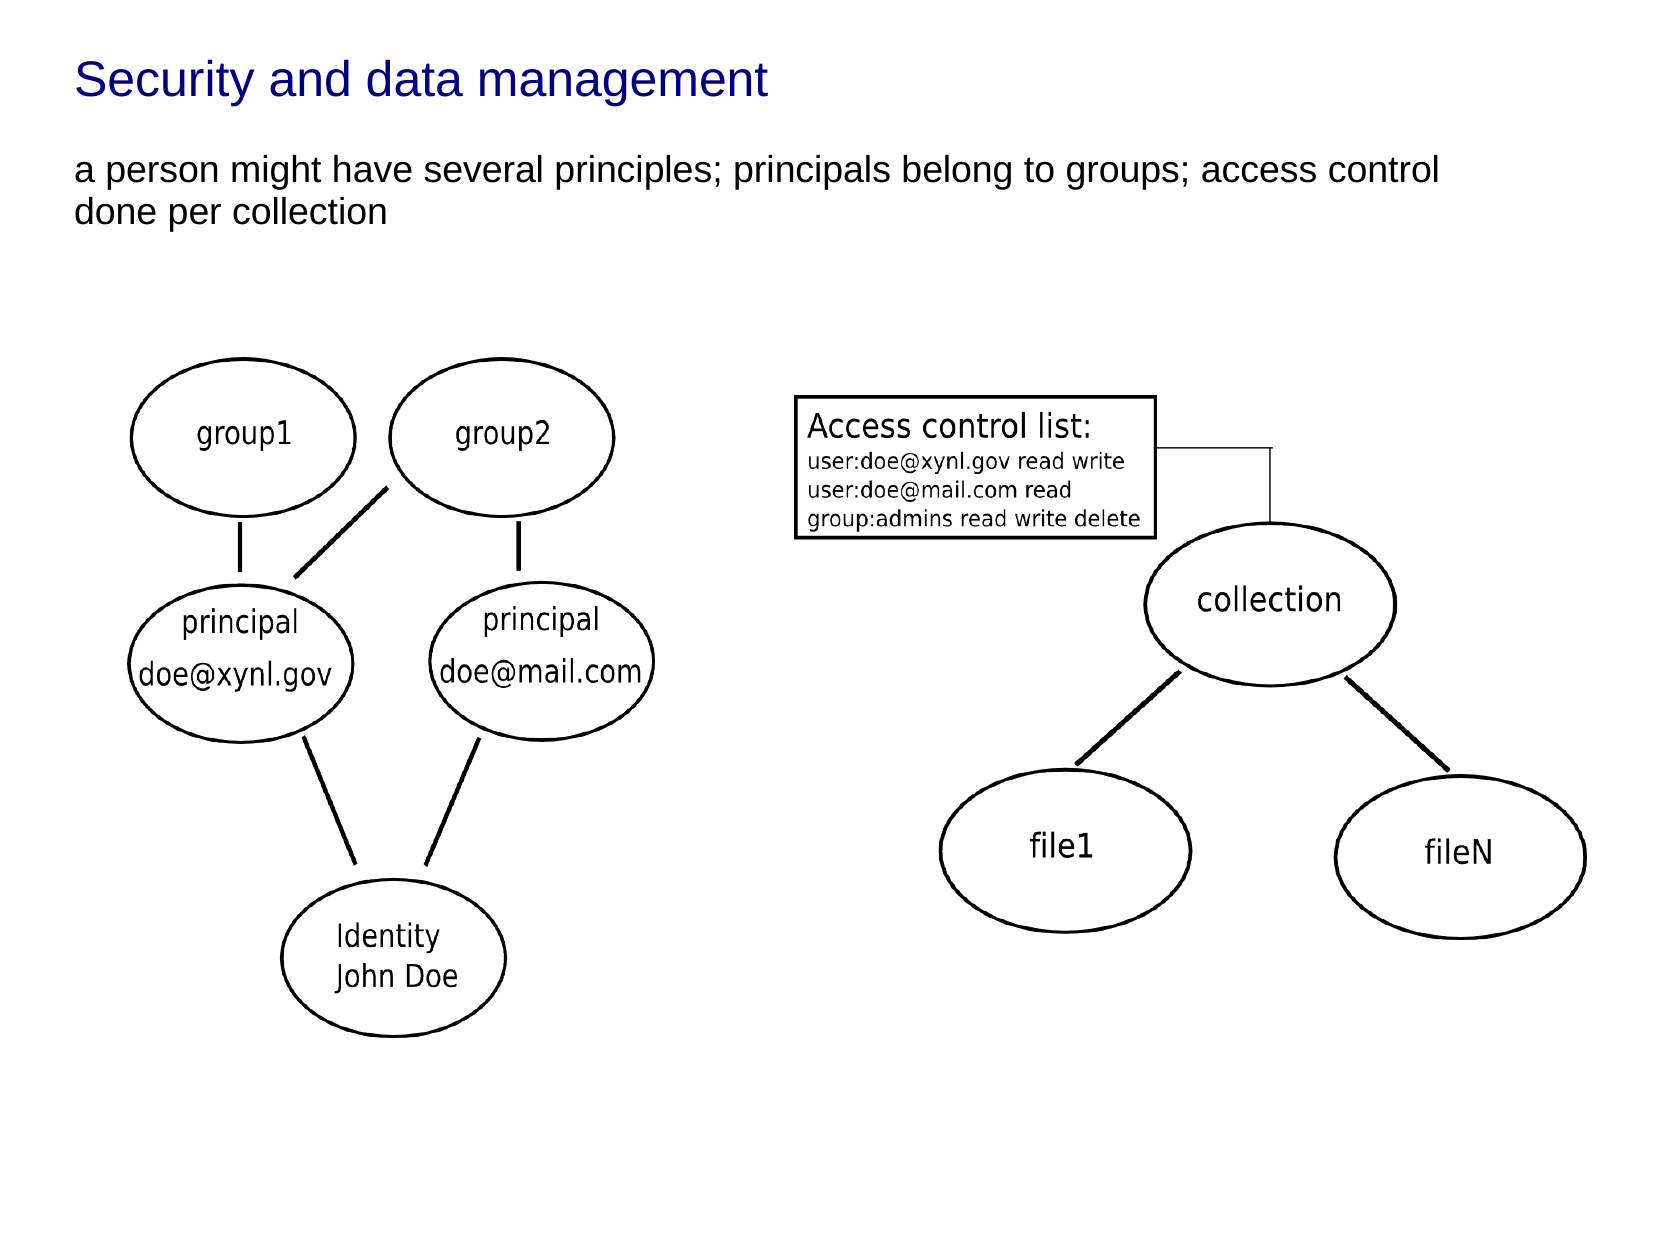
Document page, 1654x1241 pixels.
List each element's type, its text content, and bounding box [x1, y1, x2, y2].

picture [794, 395, 1587, 940]
picture [127, 357, 655, 1038]
text_box Security and data management a person might have several principles; principals belong to groups; access control done per collection [59, 43, 1456, 241]
